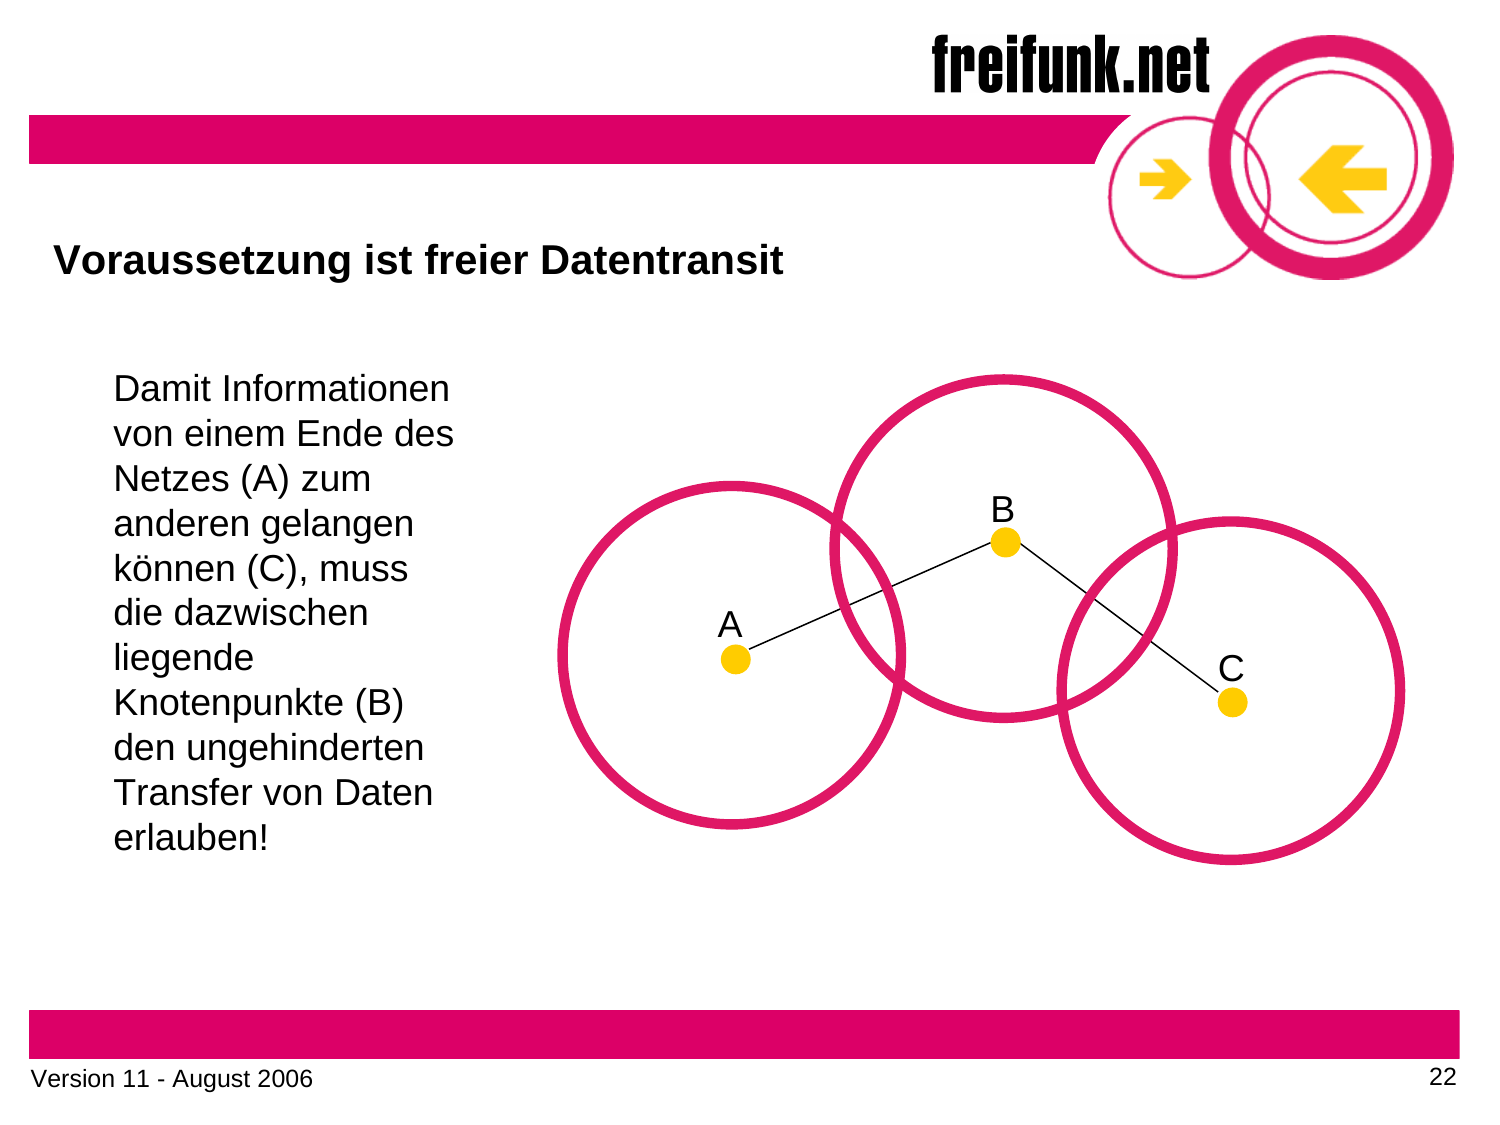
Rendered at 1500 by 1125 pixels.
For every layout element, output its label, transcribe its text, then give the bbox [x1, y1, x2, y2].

text_box A [702, 576, 756, 654]
text_box [990, 538, 1021, 558]
text_box Voraussetzung ist freier Datentransit [53, 233, 1046, 313]
text_box [720, 654, 751, 675]
text_box [1217, 698, 1248, 718]
text_box Damit Informationen von einem Ende des Netzes (A) zum anderen gelangen können (C), muss die dazwischen liegende Knotenpunkte (B) den ungehinderten Transfer von Daten erlauben! [113, 364, 477, 1003]
picture [932, 34, 1454, 280]
text_box C [1203, 620, 1256, 698]
text_box B [975, 461, 1029, 538]
